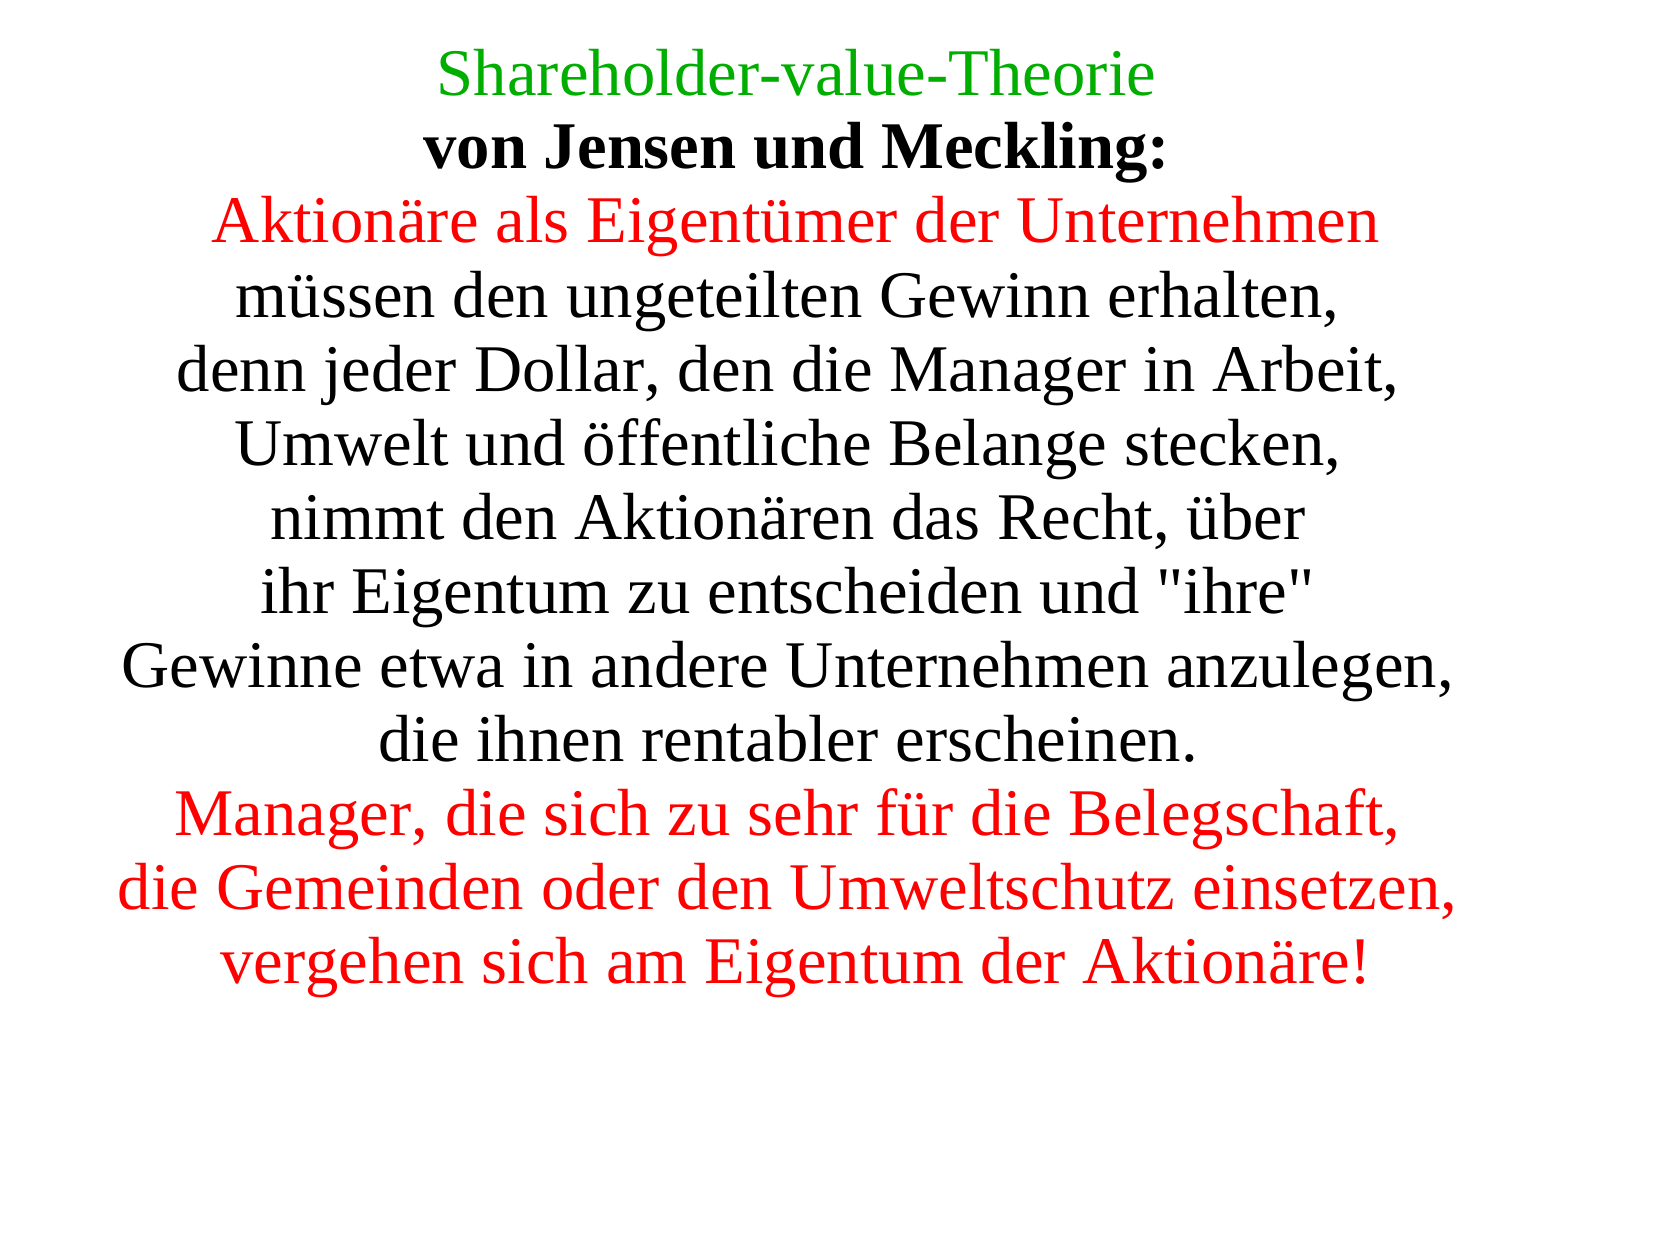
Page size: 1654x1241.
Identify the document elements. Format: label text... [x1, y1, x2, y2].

text_box Shareholder-value-Theorie von Jensen und Meckling: Aktionäre als Eigentümer der Unternehmen müssen den ungeteilten Gewinn erhalten, denn jeder Dollar, den die Manager in Arbeit, Umwelt und öffentliche Belange stecken, nimmt den Aktionären das Recht, über ihr Eigentum zu entscheiden und "ihre" Gewinne etwa in andere Unternehmen anzulegen, die ihnen rentabler erscheinen. Manager, die sich zu sehr für die Belegschaft, die Gemeinden oder den Umweltschutz einsetzen, vergehen sich am Eigentum der Aktionäre! [117, 35, 1569, 1201]
